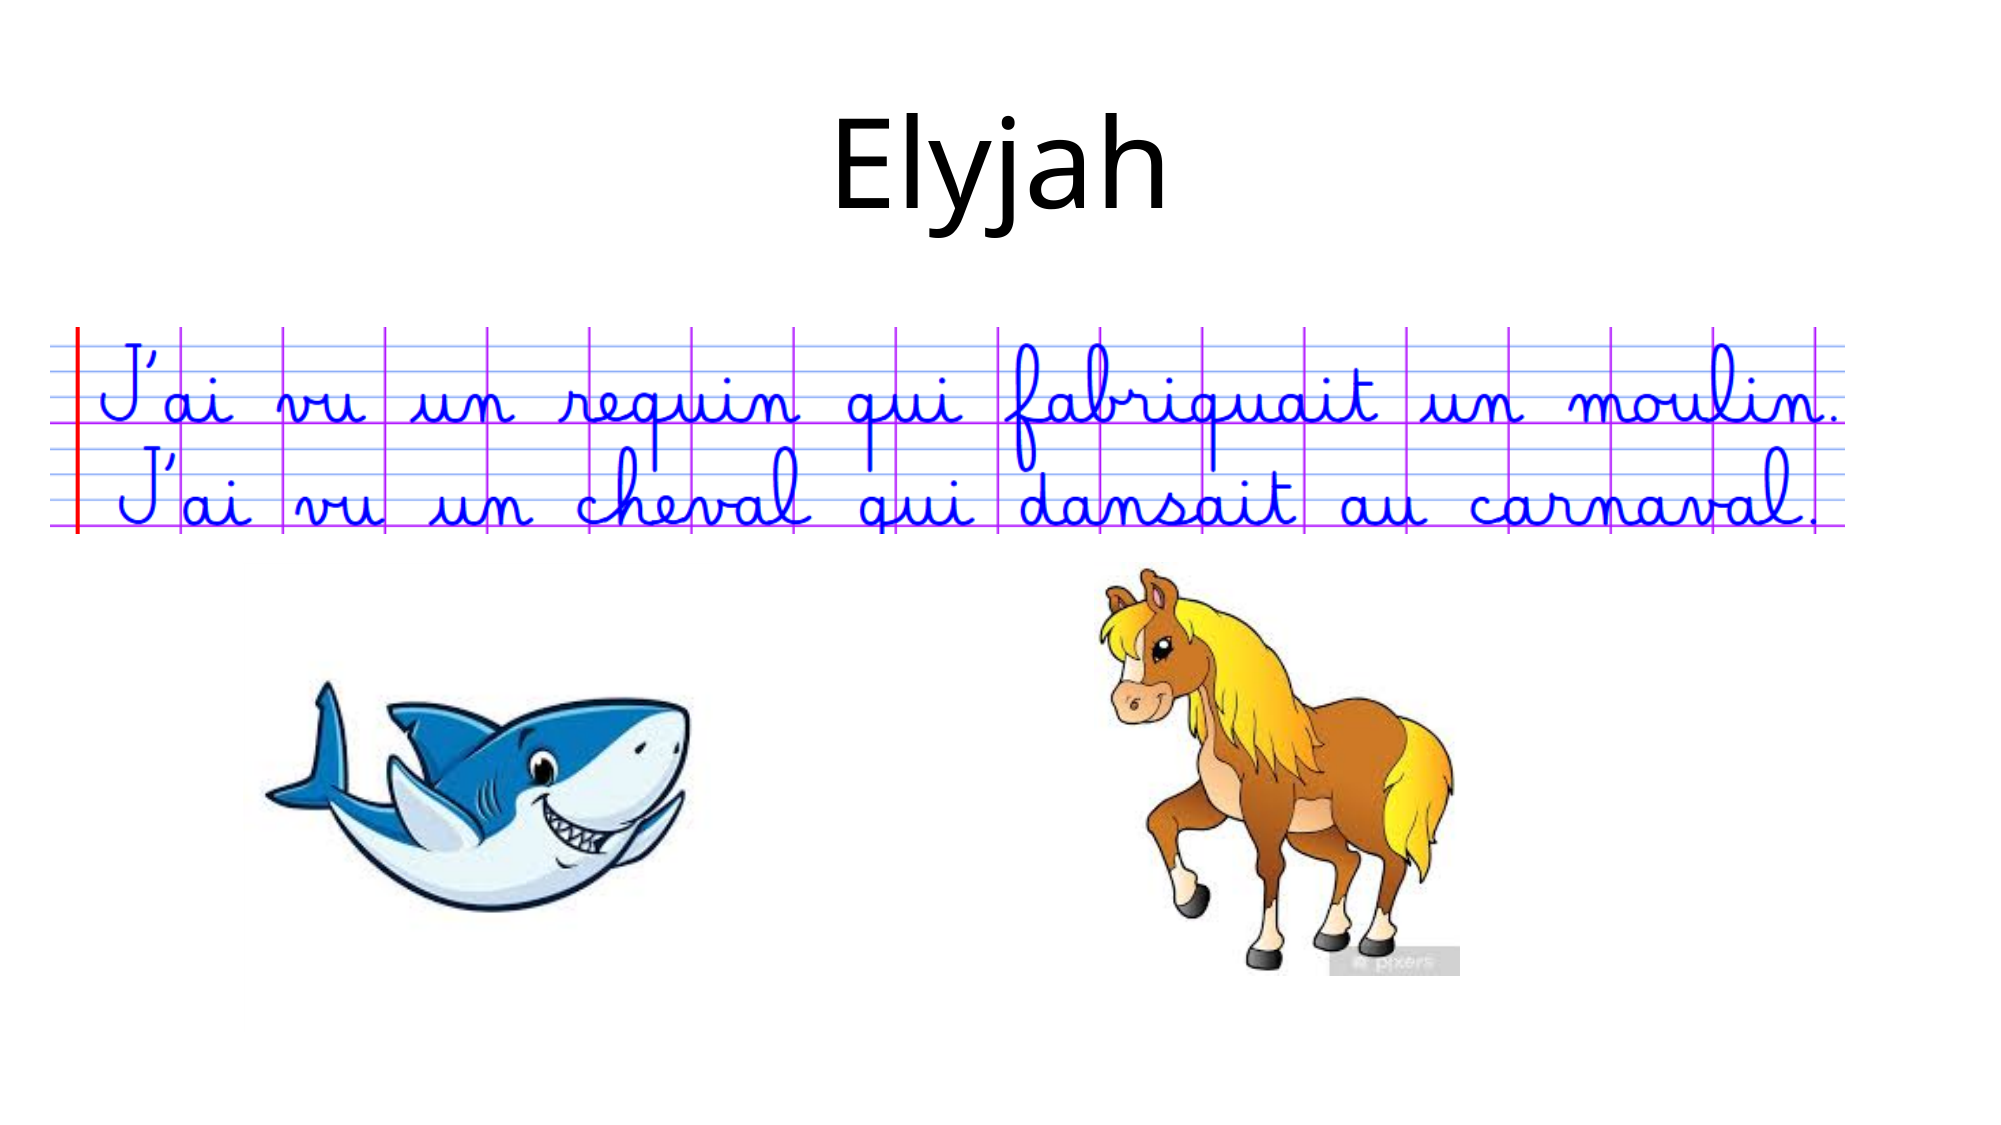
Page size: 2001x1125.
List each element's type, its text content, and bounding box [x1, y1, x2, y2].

picture [243, 562, 713, 1032]
picture [1094, 562, 1460, 976]
picture [50, 327, 1845, 534]
title Elyjah [137, 59, 1863, 278]
